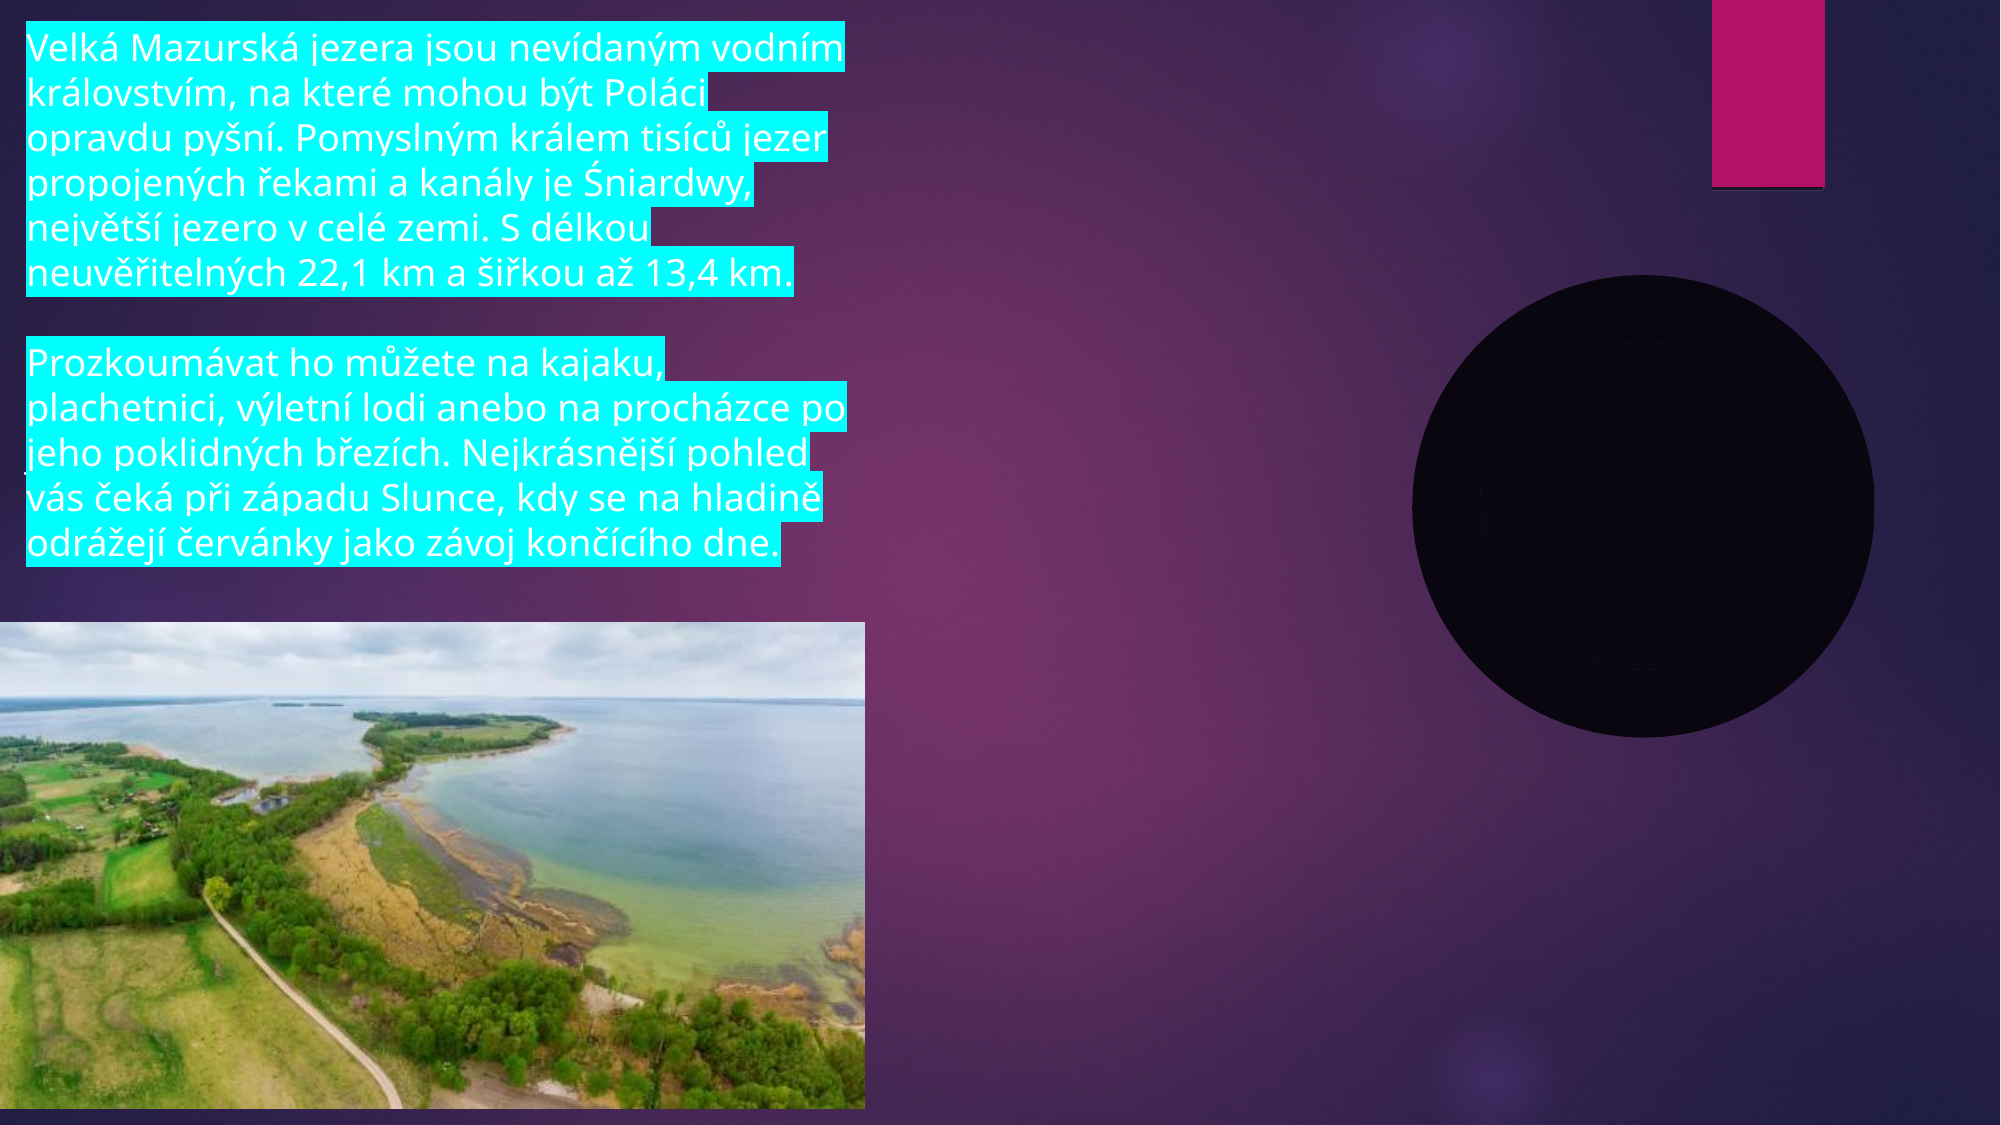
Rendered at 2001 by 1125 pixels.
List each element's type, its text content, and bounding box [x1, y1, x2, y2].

text_box Velká Mazurská jezera jsou nevídaným vodním královstvím, na které mohou být Poláci opravdu pyšní. Pomyslným králem tisíců jezer propojených řekami a kanály je Śniardwy, největší jezero v celé zemi. S délkou neuvěřitelných 22,1 km a šiřkou až 13,4 km. Prozkoumávat ho můžete na kajaku, plachetnici, výletní lodi anebo na procházce po jeho poklidných březích. Nejkrásnější pohled vás čeká při západu Slunce, kdy se na hladině odrážejí červánky jako závoj končícího dne. [11, 16, 876, 668]
picture [0, 622, 865, 1109]
